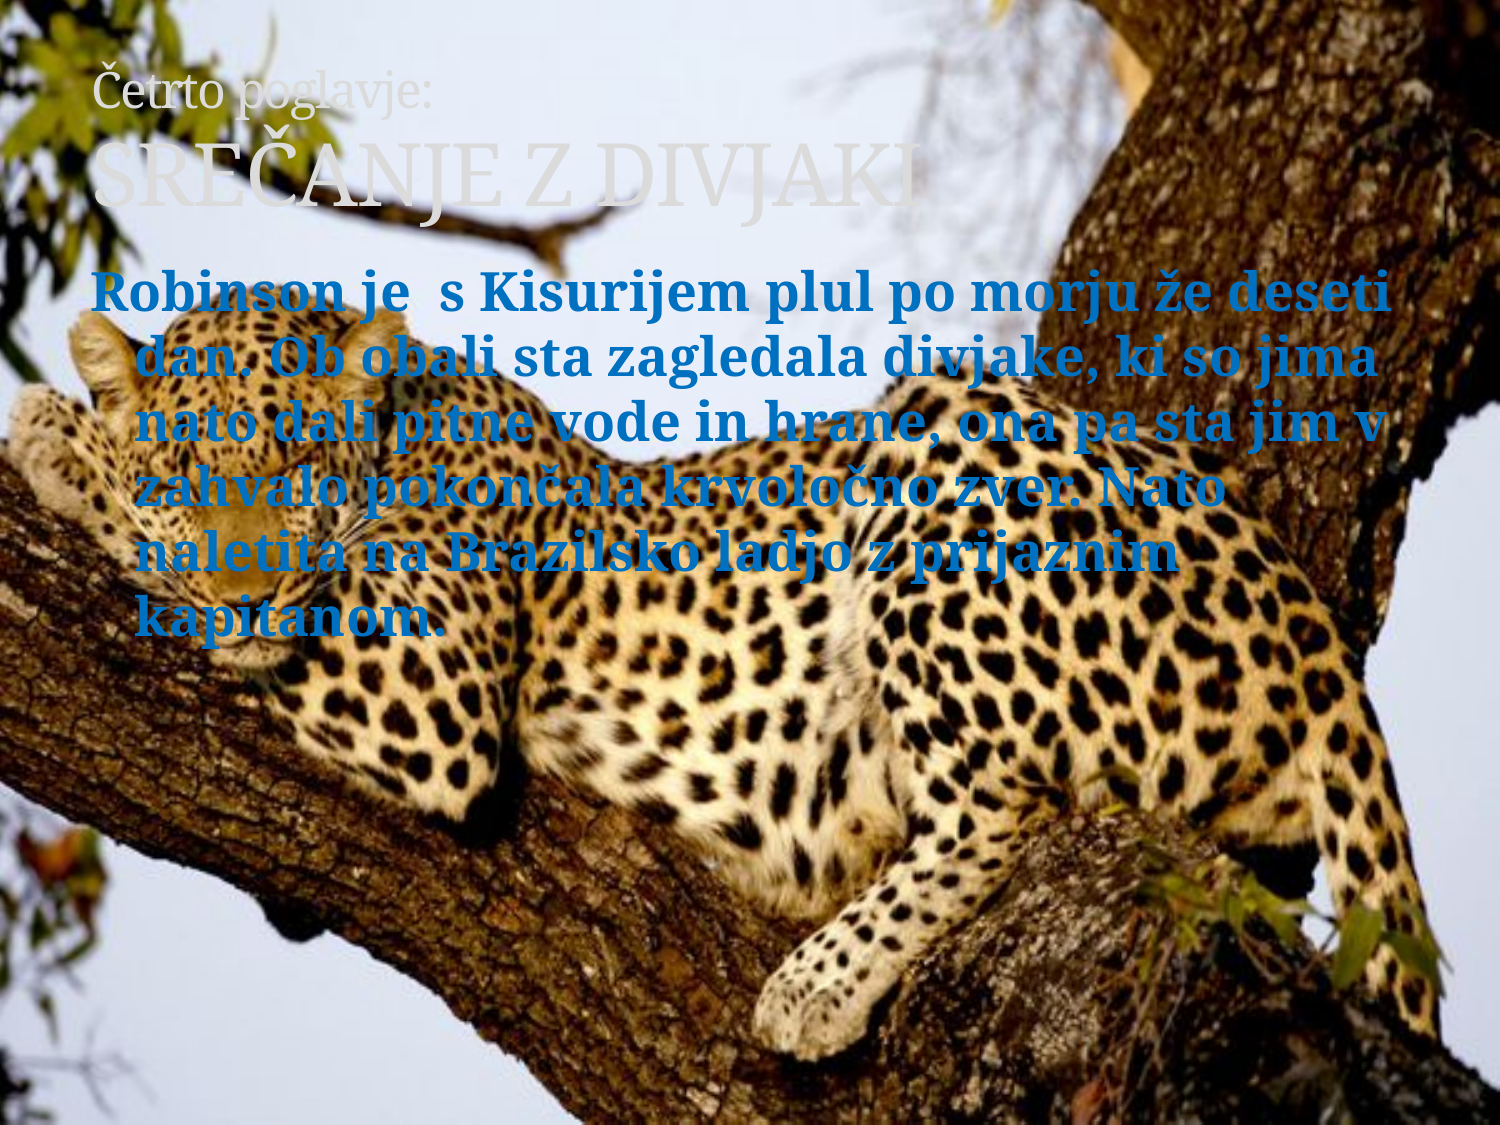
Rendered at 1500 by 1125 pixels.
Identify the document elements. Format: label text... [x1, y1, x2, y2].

title Četrto poglavje: SREČANJE Z DIVJAKI [76, 30, 1427, 231]
list Robinson je s Kisurijem plul po morju že deseti dan. Ob obali sta zagledala divjake, ki so jima nato dali pitne vode in hrane, ona pa sta jim v zahvalo pokončala krvoločno zver. Nato naletita na Brazilsko ladjo z prijaznim kapitanom. [75, 249, 1425, 1000]
picture [0, 0, 1500, 1125]
